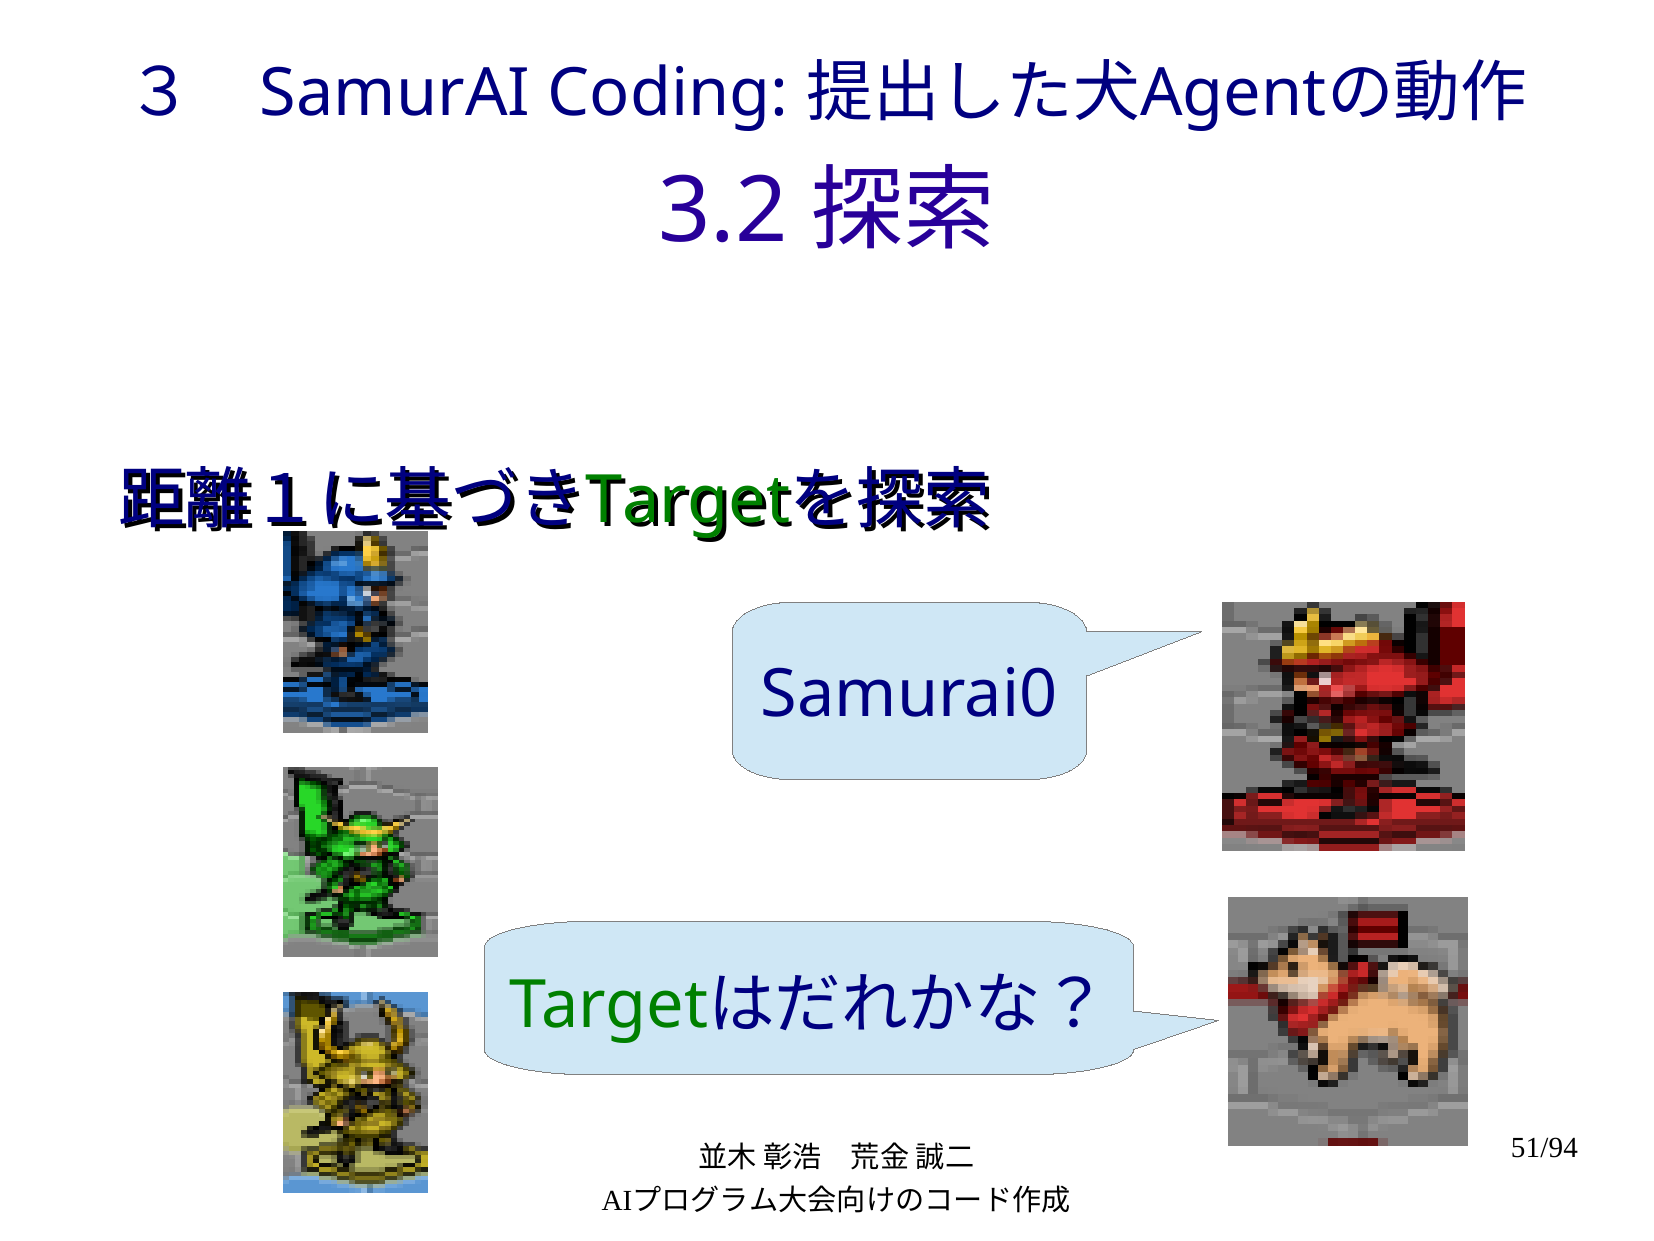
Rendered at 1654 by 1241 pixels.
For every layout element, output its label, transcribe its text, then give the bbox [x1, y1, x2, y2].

text_box Targetはだれかな？ [484, 921, 1219, 1075]
list 距離１に基づきTargetを探索 [118, 324, 1571, 1045]
title ３ SamurAI Coding: 提出した犬Agentの動作3.2 探索 [82, 49, 1571, 257]
picture [1222, 602, 1465, 851]
picture [283, 531, 428, 733]
text_box Samurai0 [732, 602, 1202, 780]
picture [283, 992, 428, 1193]
picture [1228, 897, 1468, 1146]
picture [283, 767, 438, 957]
